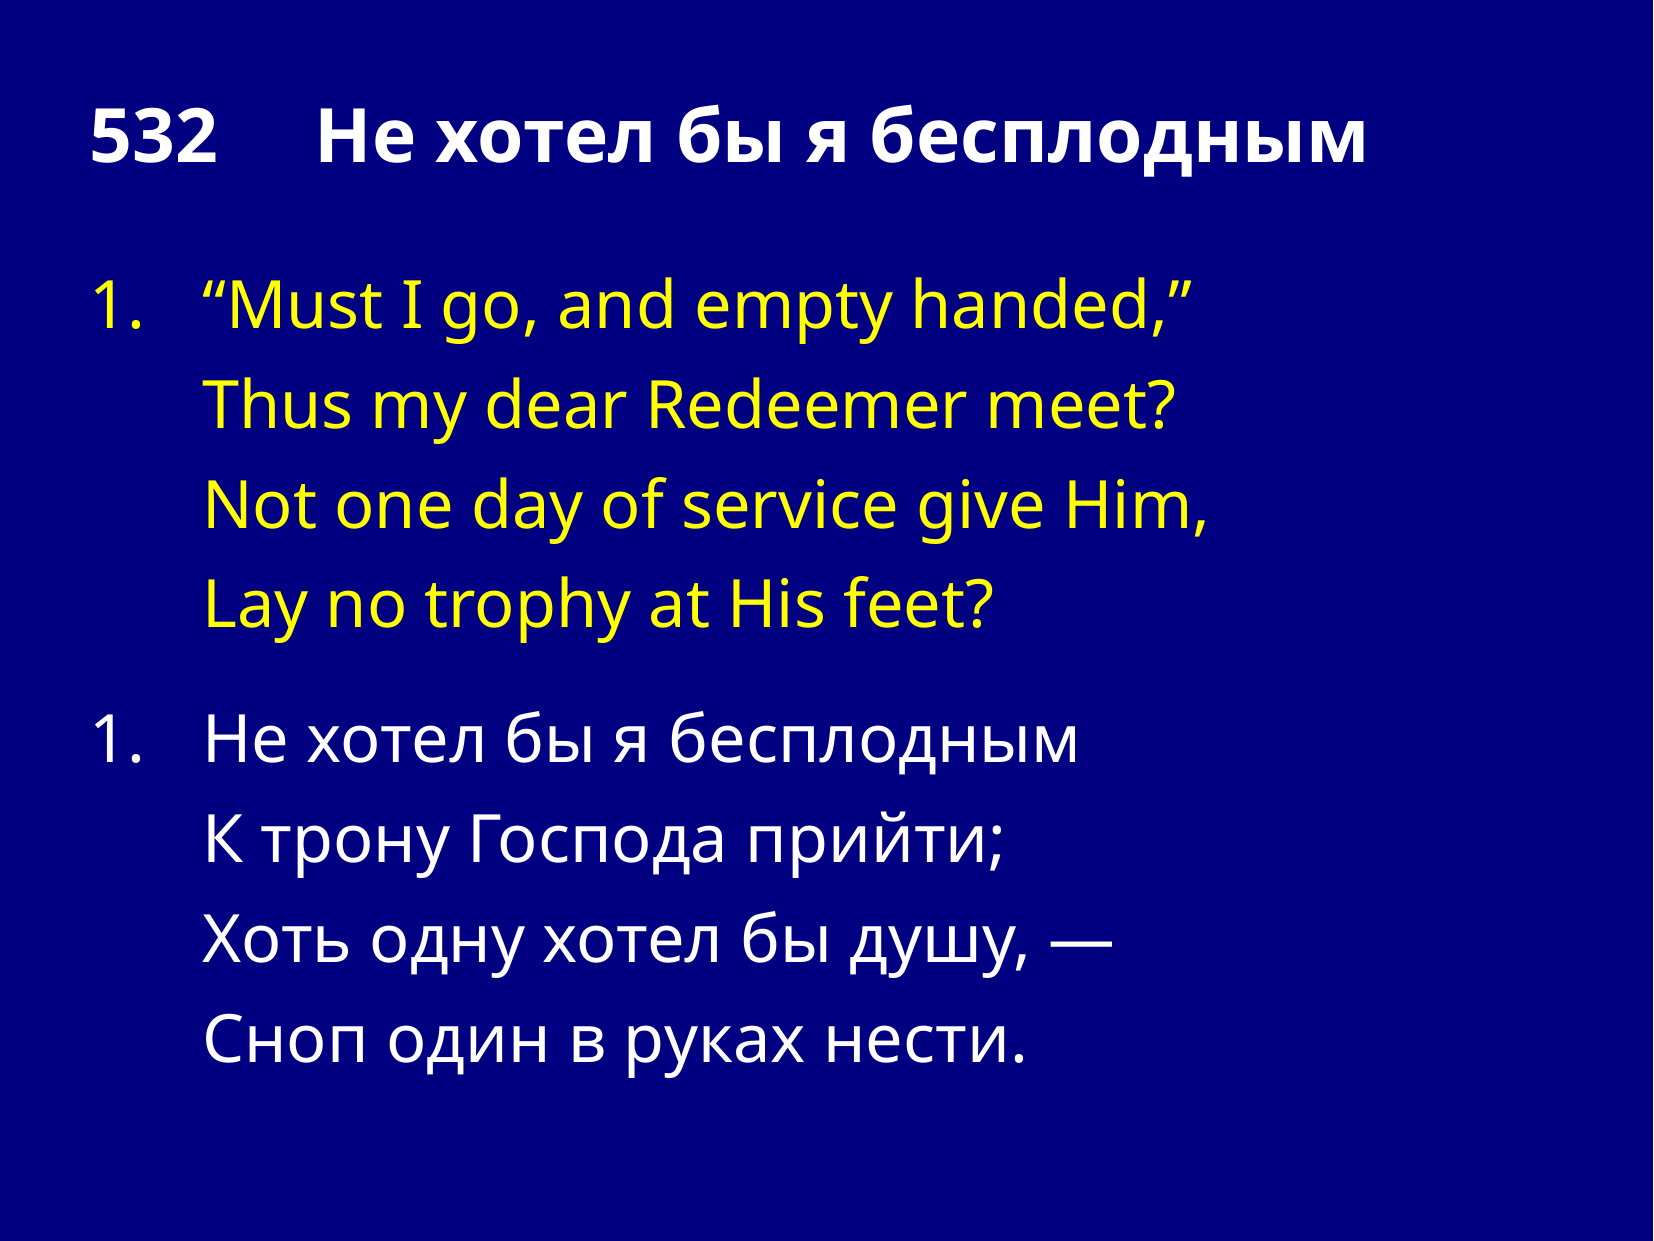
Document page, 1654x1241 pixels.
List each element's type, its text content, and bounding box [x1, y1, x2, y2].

text_box 532 Не хотел бы я бесплодным [75, 75, 1576, 188]
text_box 1. “Must I go, and empty handed,” Thus my dear Redeemer meet? Not one day of service give Him, Lay no trophy at His feet? [75, 188, 1576, 638]
text_box 1. Не хотел бы я бесплодным К трону Господа прийти; Хоть одну хотел бы душу, — Сноп один в руках нести. [75, 675, 1576, 1163]
